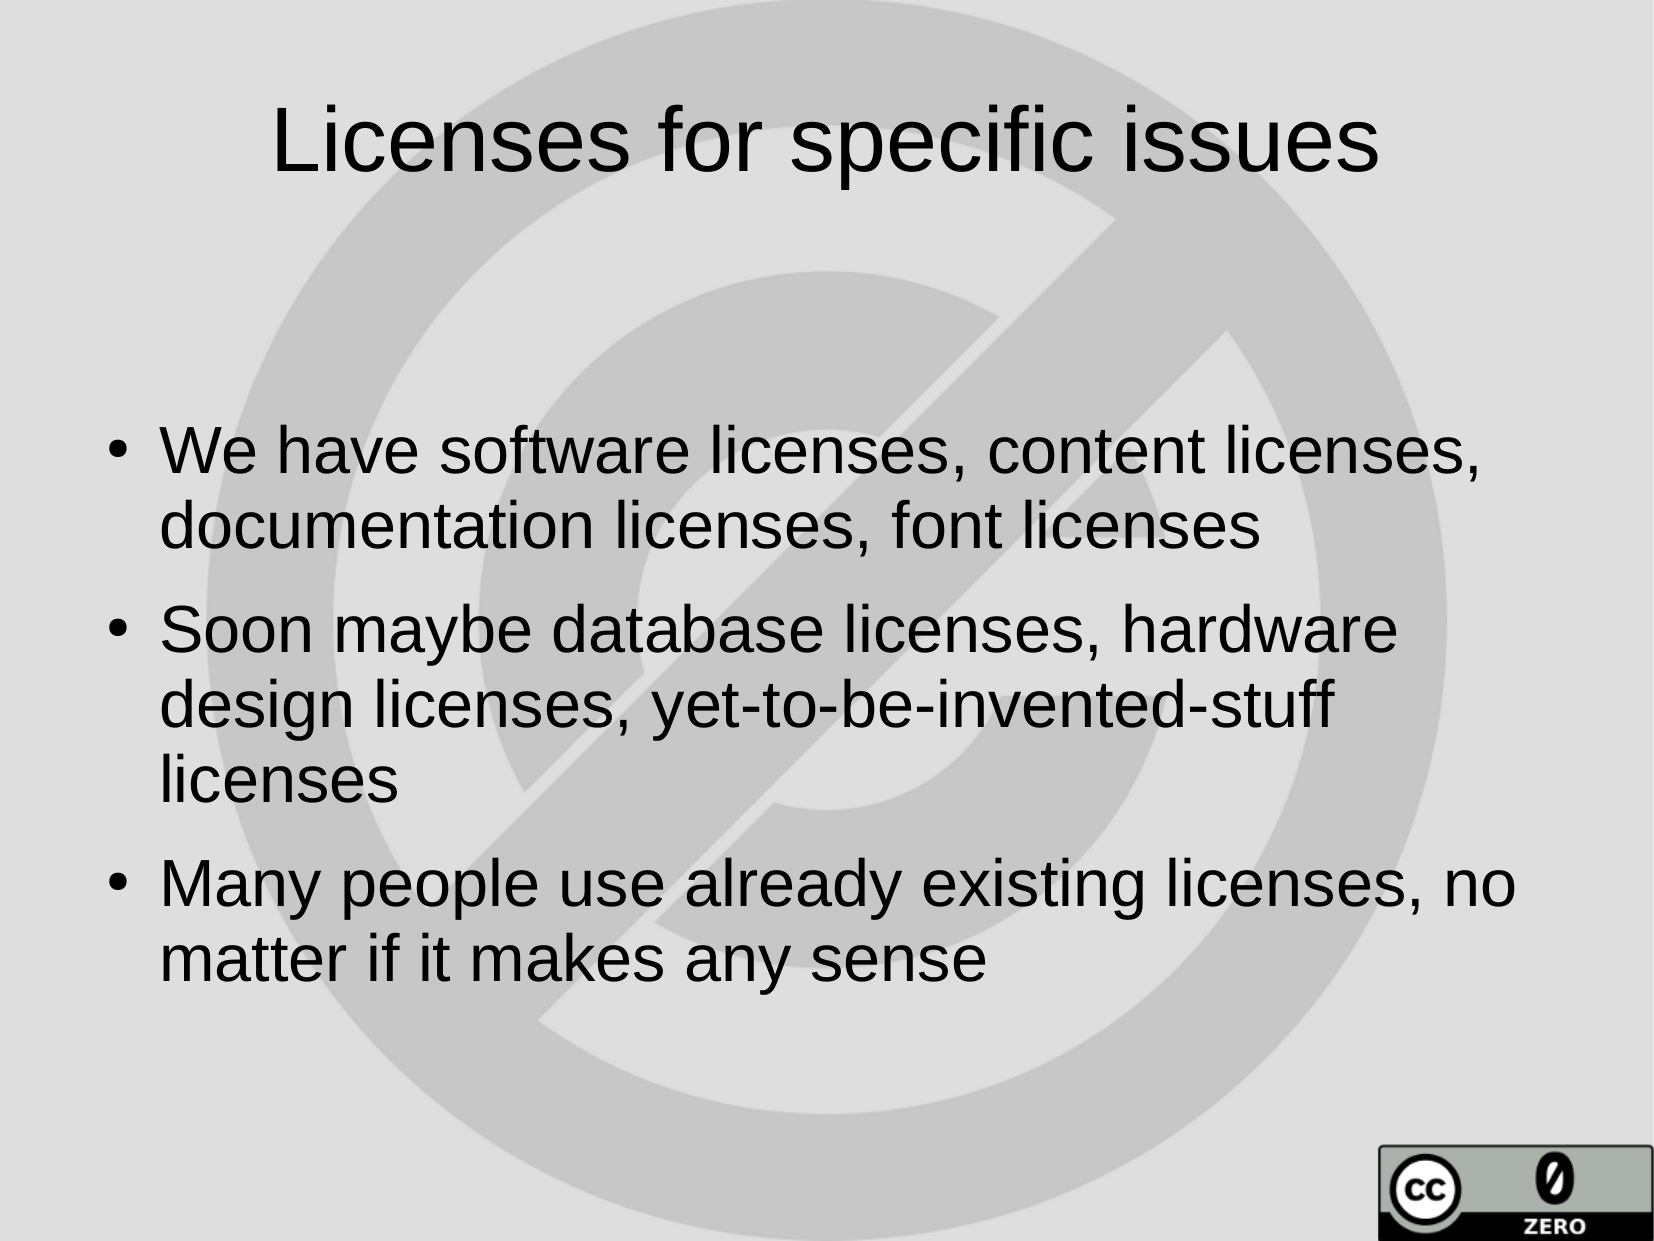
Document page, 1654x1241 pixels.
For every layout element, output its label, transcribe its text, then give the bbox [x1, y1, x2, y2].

list We have software licenses, content licenses, documentation licenses, font licenses Soon maybe database licenses, hardware design licenses, yet-to-be-invented-stuff licenses Many people use already existing licenses, no matter if it makes any sense [88, 413, 1571, 1094]
title Licenses for specific issues [59, 68, 1595, 212]
picture [0, 0, 1654, 1241]
